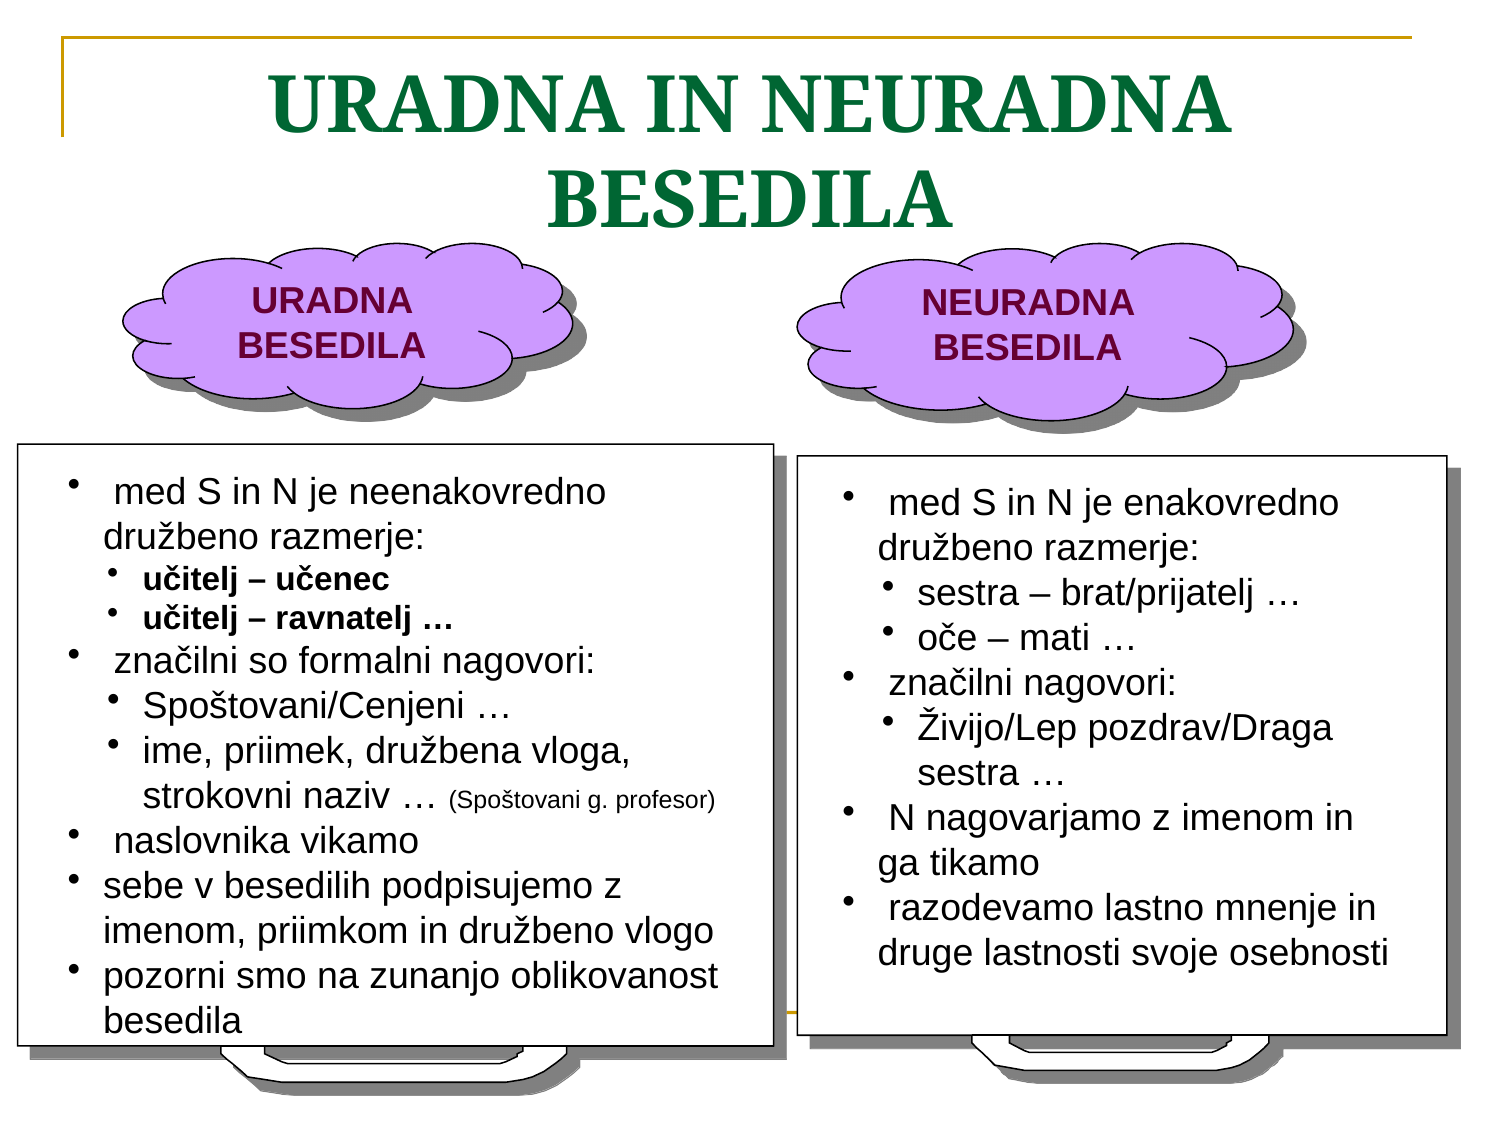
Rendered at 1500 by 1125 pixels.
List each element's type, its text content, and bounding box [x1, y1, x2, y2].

title URADNA IN NEURADNA BESEDILA [75, 45, 1425, 233]
text_box med S in N je enakovredno družbeno razmerje: sestra – brat/prijatelj … oče – mati … značilni nagovori: Živijo/Lep pozdrav/Draga sestra … N nagovarjamo z imenom in ga tikamo razodevamo lastno mnenje in druge lastnosti svoje osebnosti [797, 455, 1447, 1071]
text_box NEURADNA BESEDILA [797, 243, 1294, 421]
text_box med S in N je neenakovredno družbeno razmerje: učitelj – učenec učitelj – ravnatelj … značilni so formalni nagovori: Spoštovani/Cenjeni … ime, priimek, družbena vloga, strokovni naziv … (Spoštovani g. profesor) naslovnika vikamo sebe v besedilih podpisujemo z imenom, priimkom in družbeno vlogo pozorni smo na zunanjo oblikovanost besedila [17, 444, 774, 1083]
text_box URADNA BESEDILA [122, 243, 573, 409]
